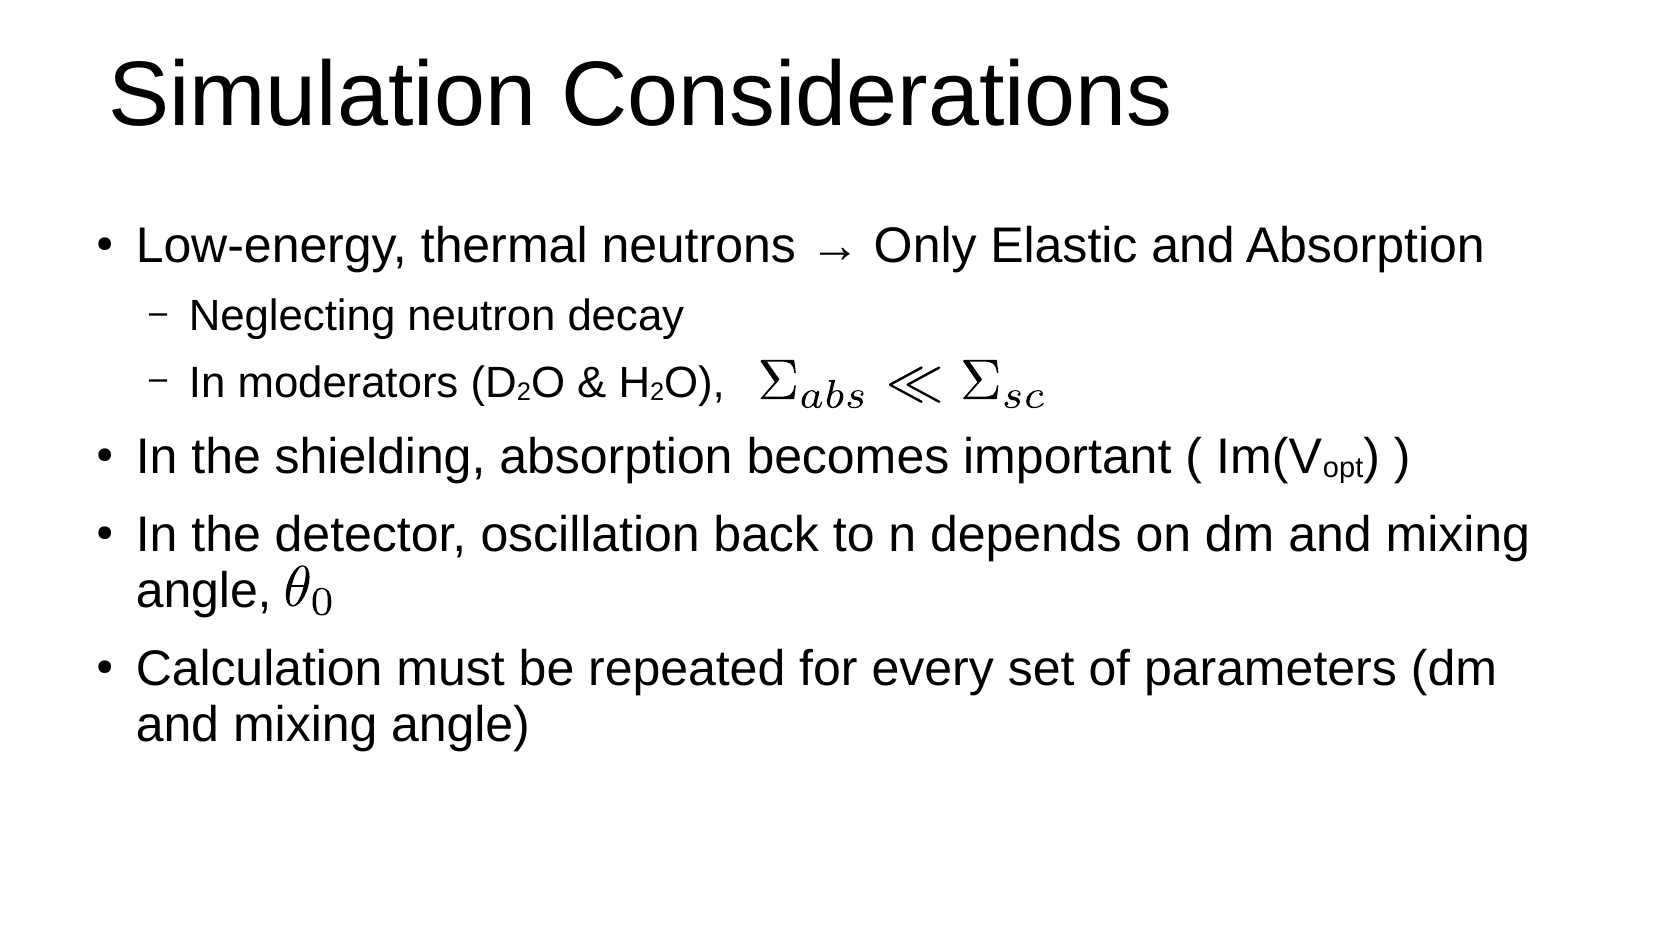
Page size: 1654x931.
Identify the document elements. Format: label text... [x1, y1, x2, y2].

list Low-energy, thermal neutrons → Only Elastic and Absorption Neglecting neutron decay In moderators (D2O & H2O), In the shielding, absorption becomes important ( Im(Vopt) ) In the detector, oscillation back to n depends on dm and mixing angle, Calculation must be repeated for every set of parameters (dm and mixing angle) [82, 217, 1571, 758]
text_box [760, 359, 1044, 409]
title Simulation Considerations [82, 37, 1201, 151]
text_box [285, 565, 332, 616]
